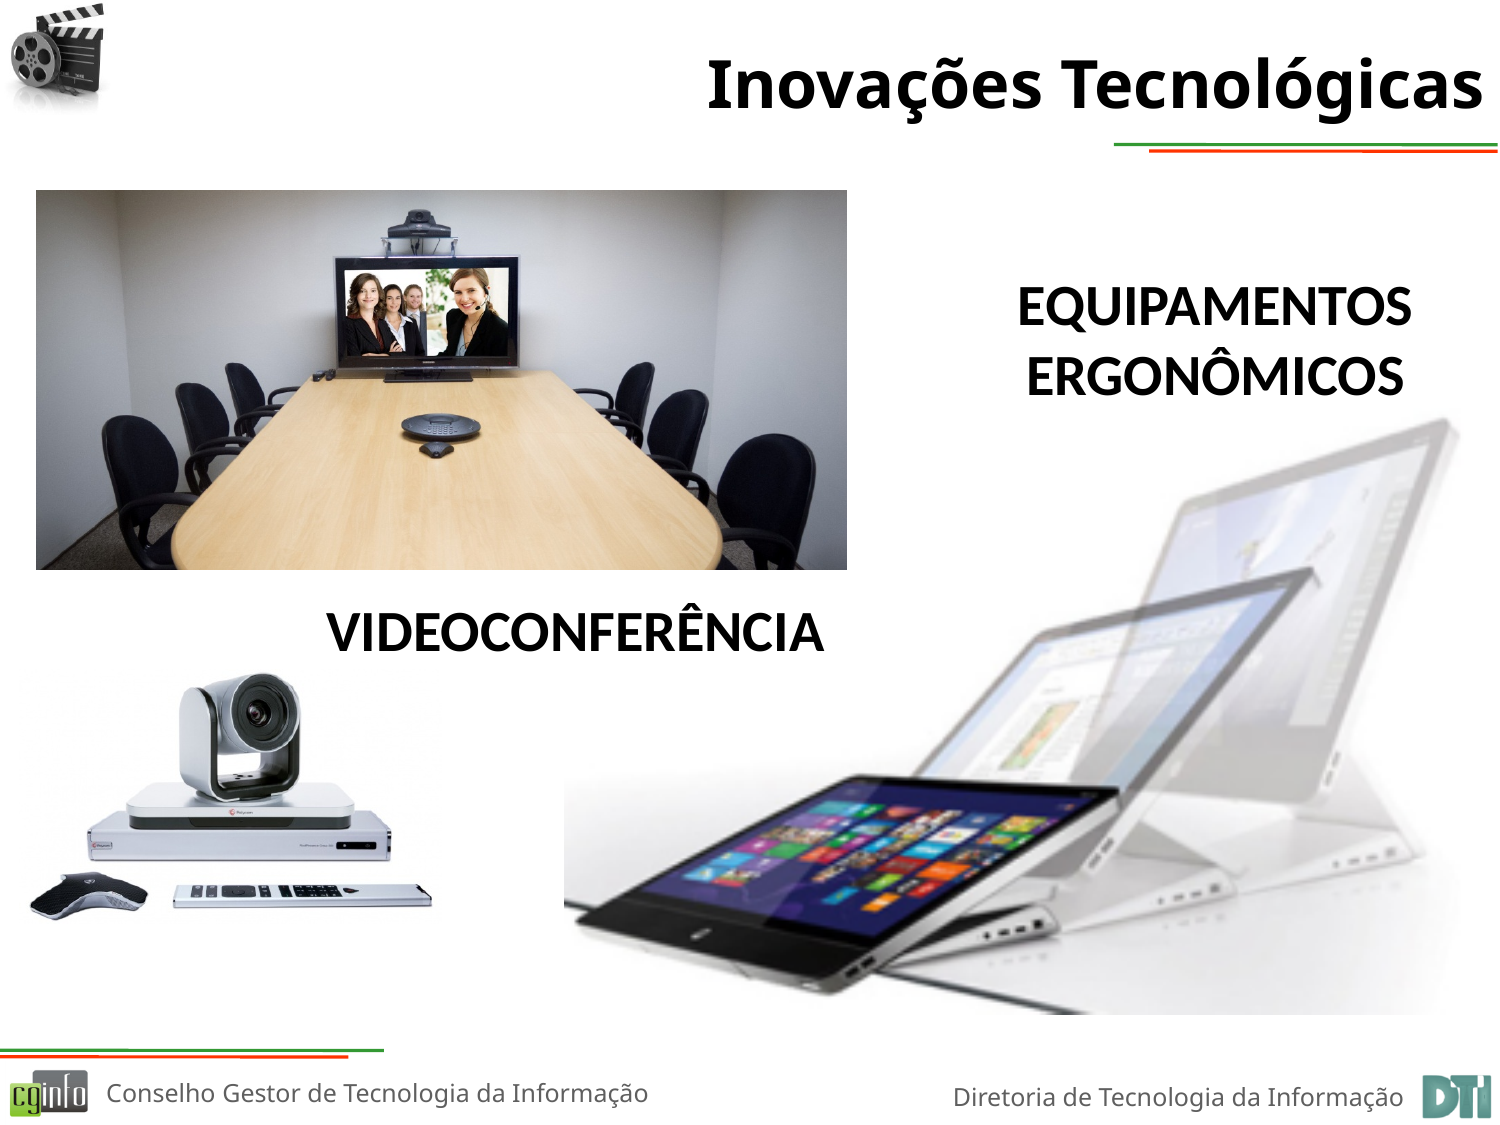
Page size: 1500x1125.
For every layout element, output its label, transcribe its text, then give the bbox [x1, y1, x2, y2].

picture [1419, 1073, 1493, 1120]
picture [0, 0, 116, 117]
picture [19, 669, 442, 924]
picture [5, 1061, 92, 1125]
title Inovações Tecnológicas [0, 19, 1500, 145]
text_box EQUIPAMENTOS ERGONÔMICOS [928, 266, 1487, 402]
picture [36, 190, 1476, 1015]
list VIDEOCONFERÊNCIA [288, 593, 847, 670]
